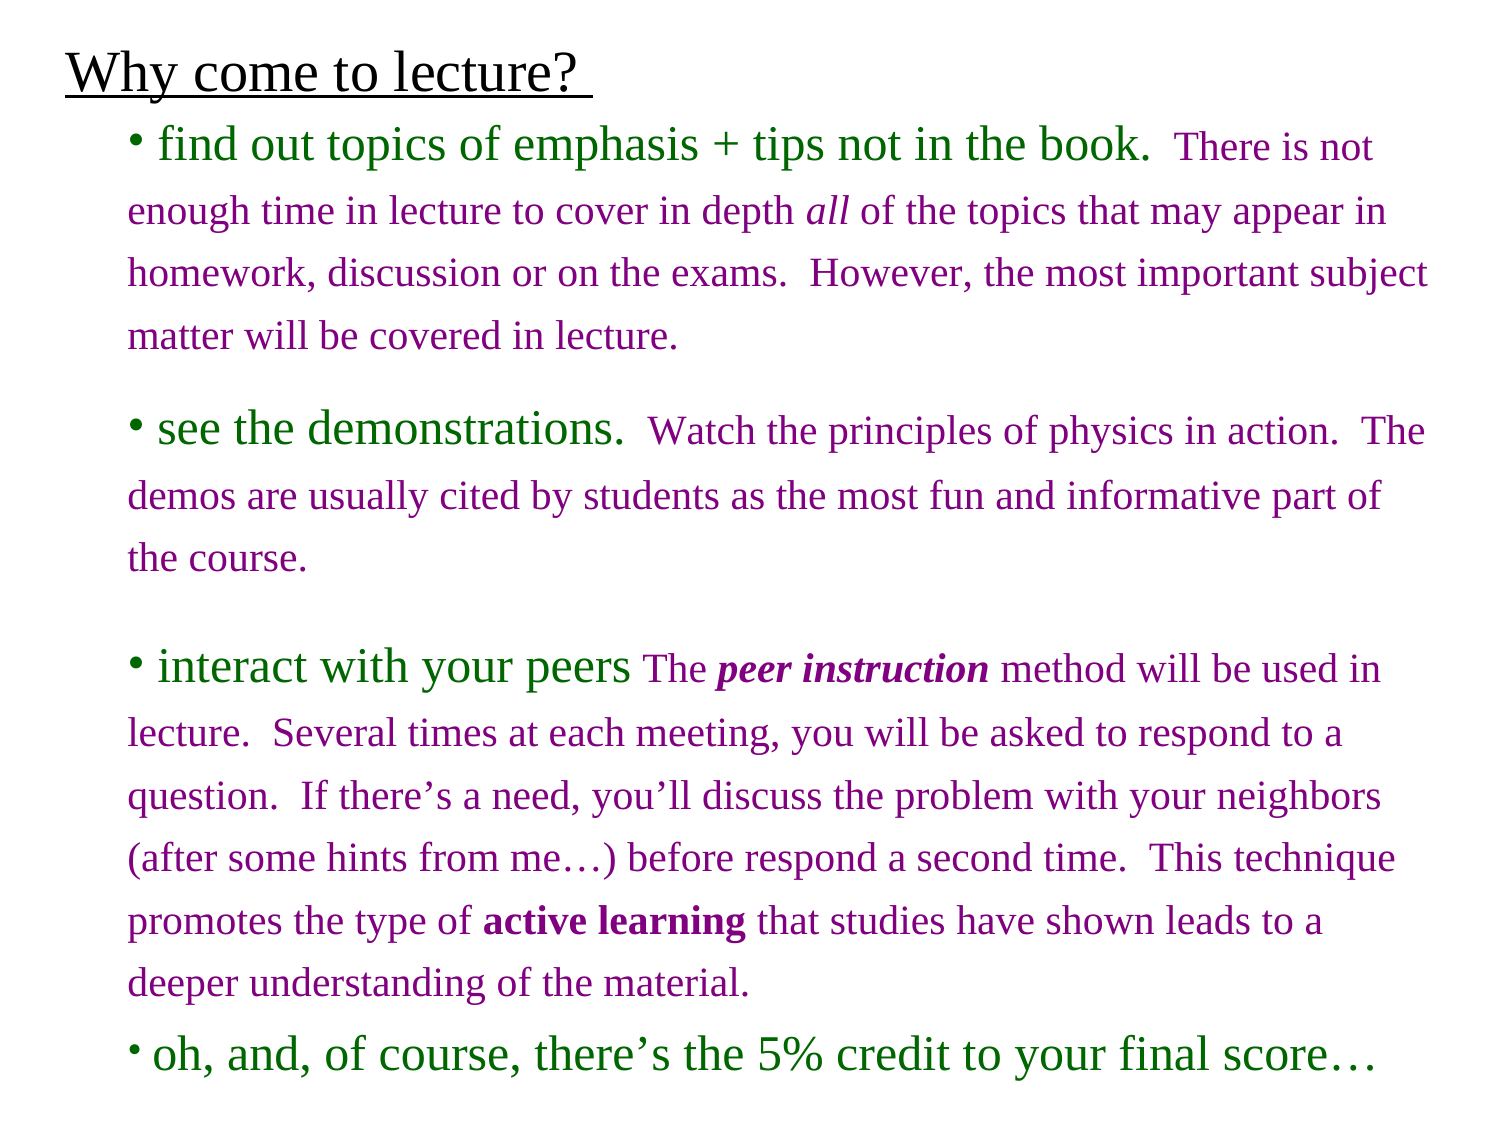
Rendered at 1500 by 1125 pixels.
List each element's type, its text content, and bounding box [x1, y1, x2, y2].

text_box Why come to lecture? [50, 24, 608, 111]
text_box find out topics of emphasis + tips not in the book. There is not enough time in lecture to cover in depth all of the topics that may appear in homework, discussion or on the exams. However, the most important subject matter will be covered in lecture. see the demonstrations. Watch the principles of physics in action. The demos are usually cited by students as the most fun and informative part of the course. interact with your peers The peer instruction method will be used in lecture. Several times at each meeting, you will be asked to respond to a question. If there’s a need, you’ll discuss the problem with your neighbors (after some hints from me…) before respond a second time. This technique promotes the type of active learning that studies have shown leads to a deeper understanding of the material. oh, and, of course, there’s the 5% credit to your final score… [112, 87, 1451, 1088]
